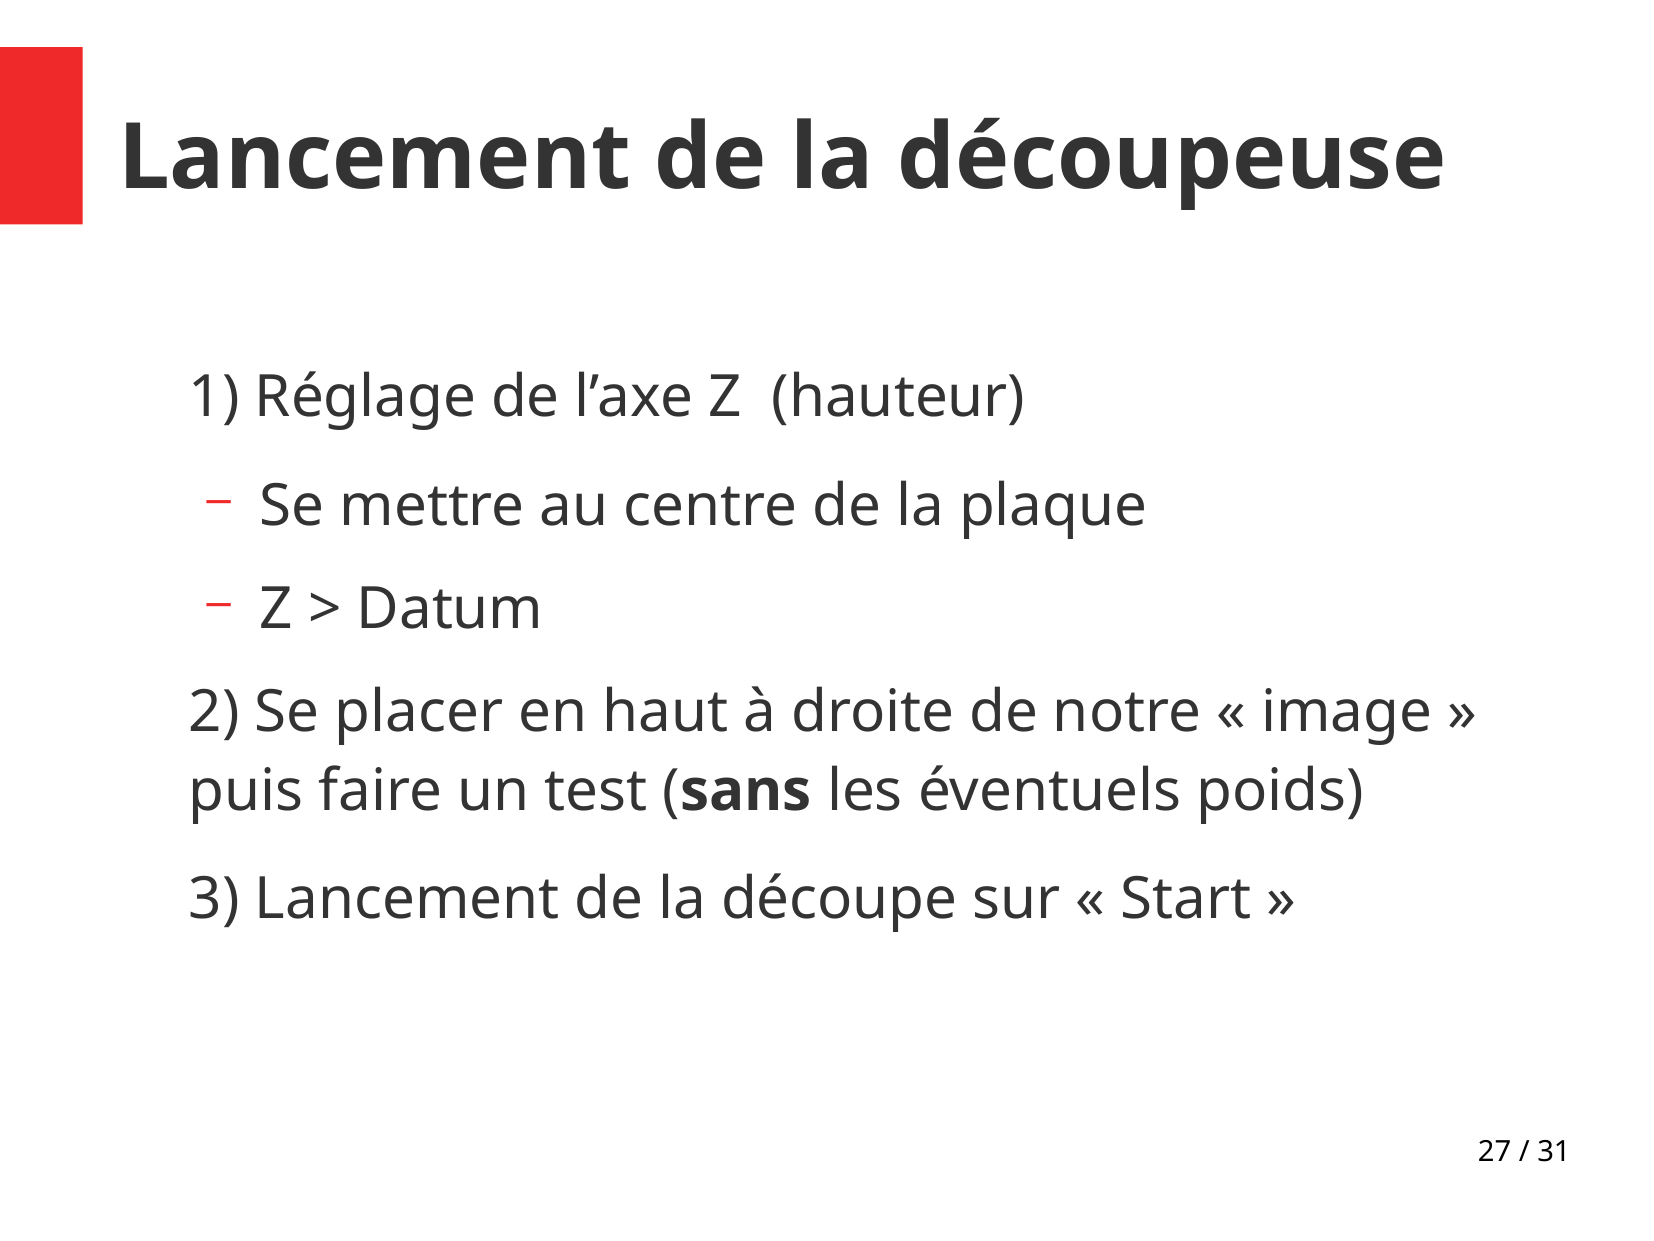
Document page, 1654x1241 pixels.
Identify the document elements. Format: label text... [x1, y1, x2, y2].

list 1) Réglage de l’axe Z (hauteur) Se mettre au centre de la plaque Z > Datum 2) Se placer en haut à droite de notre « image » puis faire un test (sans les éventuels poids) 3) Lancement de la découpe sur « Start » [118, 354, 1536, 1074]
title Lancement de la découpeuse [118, 49, 1571, 257]
